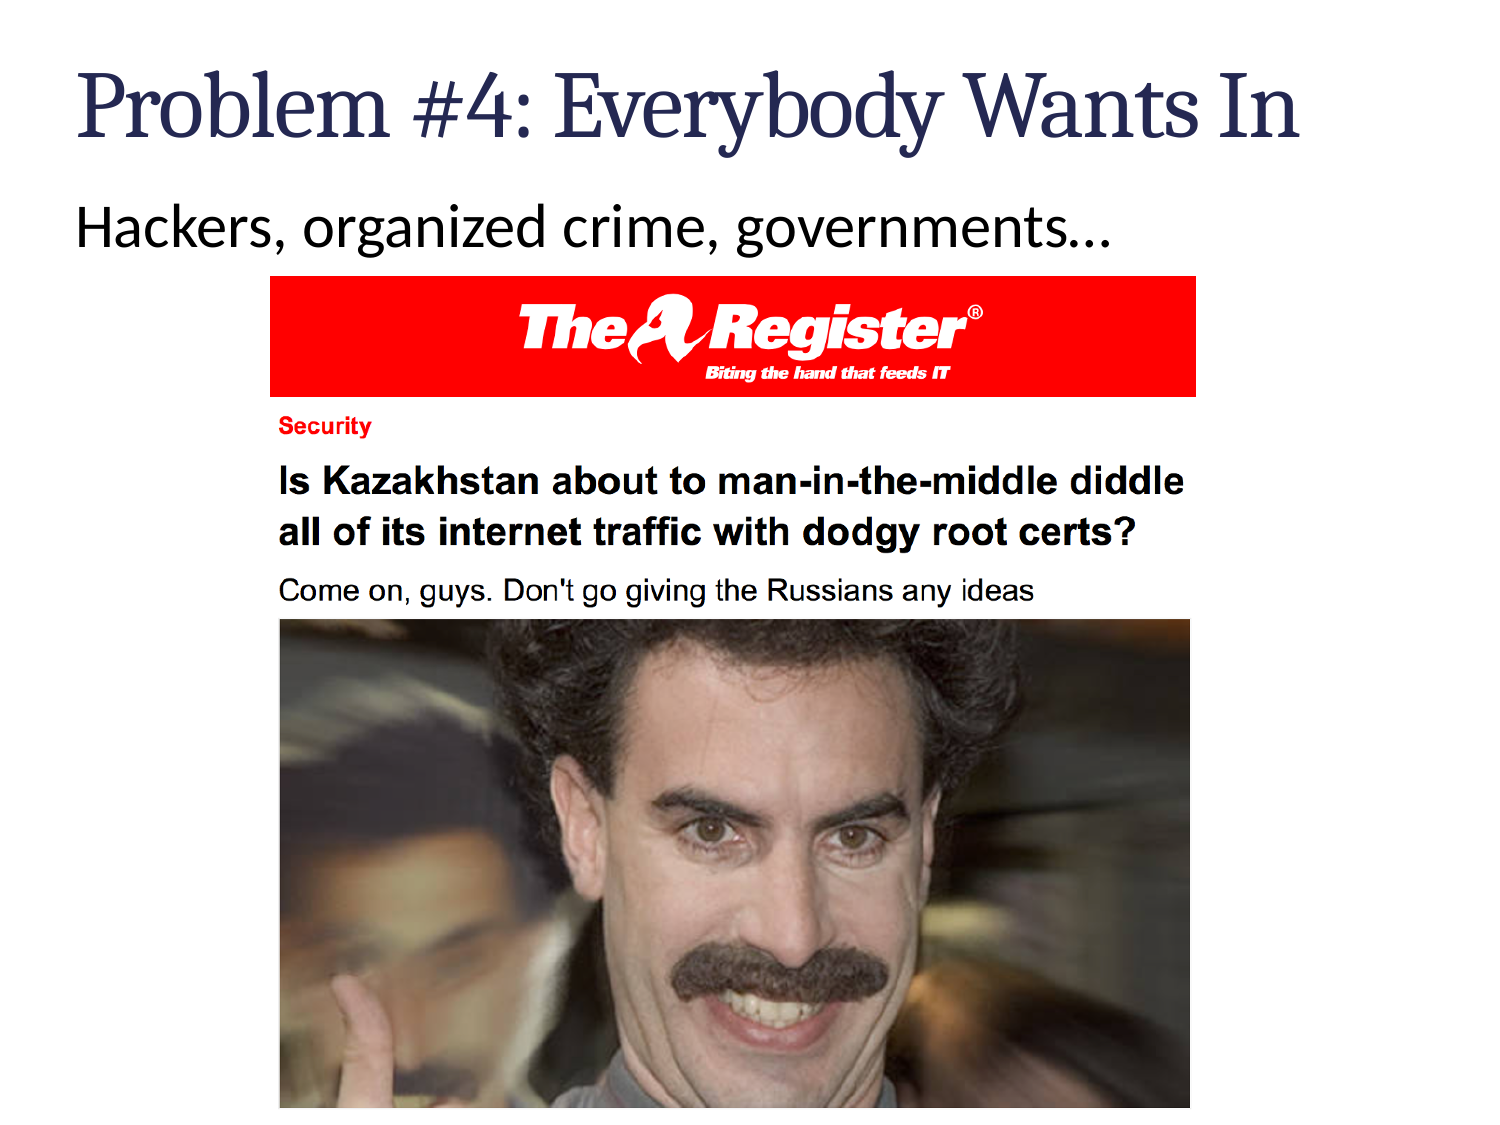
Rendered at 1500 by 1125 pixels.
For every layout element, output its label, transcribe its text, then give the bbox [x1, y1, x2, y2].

title Problem #4: Everybody Wants In [75, 12, 1471, 200]
list Hackers, organized crime, governments… [75, 200, 1325, 1063]
picture [270, 276, 1196, 1111]
